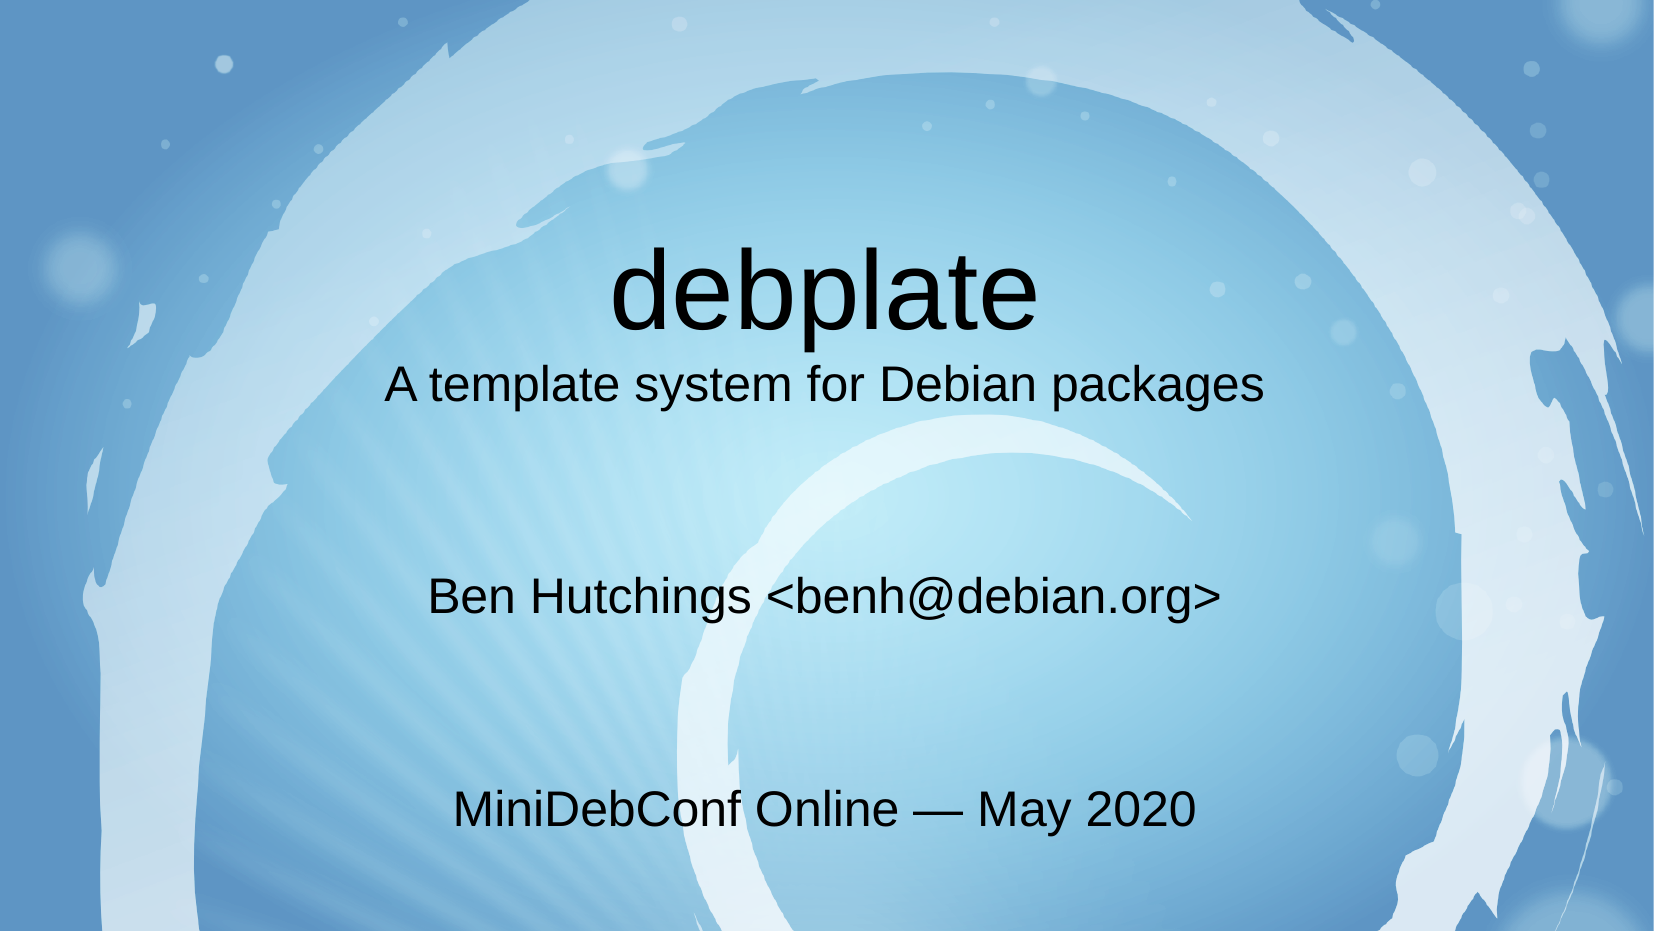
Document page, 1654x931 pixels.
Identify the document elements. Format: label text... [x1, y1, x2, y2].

picture [0, 0, 1654, 931]
title debplate [116, 227, 1534, 354]
text_box MiniDebConf Online — May 2020 [116, 767, 1534, 851]
subtitle Ben Hutchings <benh@debian.org> [116, 555, 1534, 638]
text_box A template system for Debian packages [116, 354, 1534, 426]
